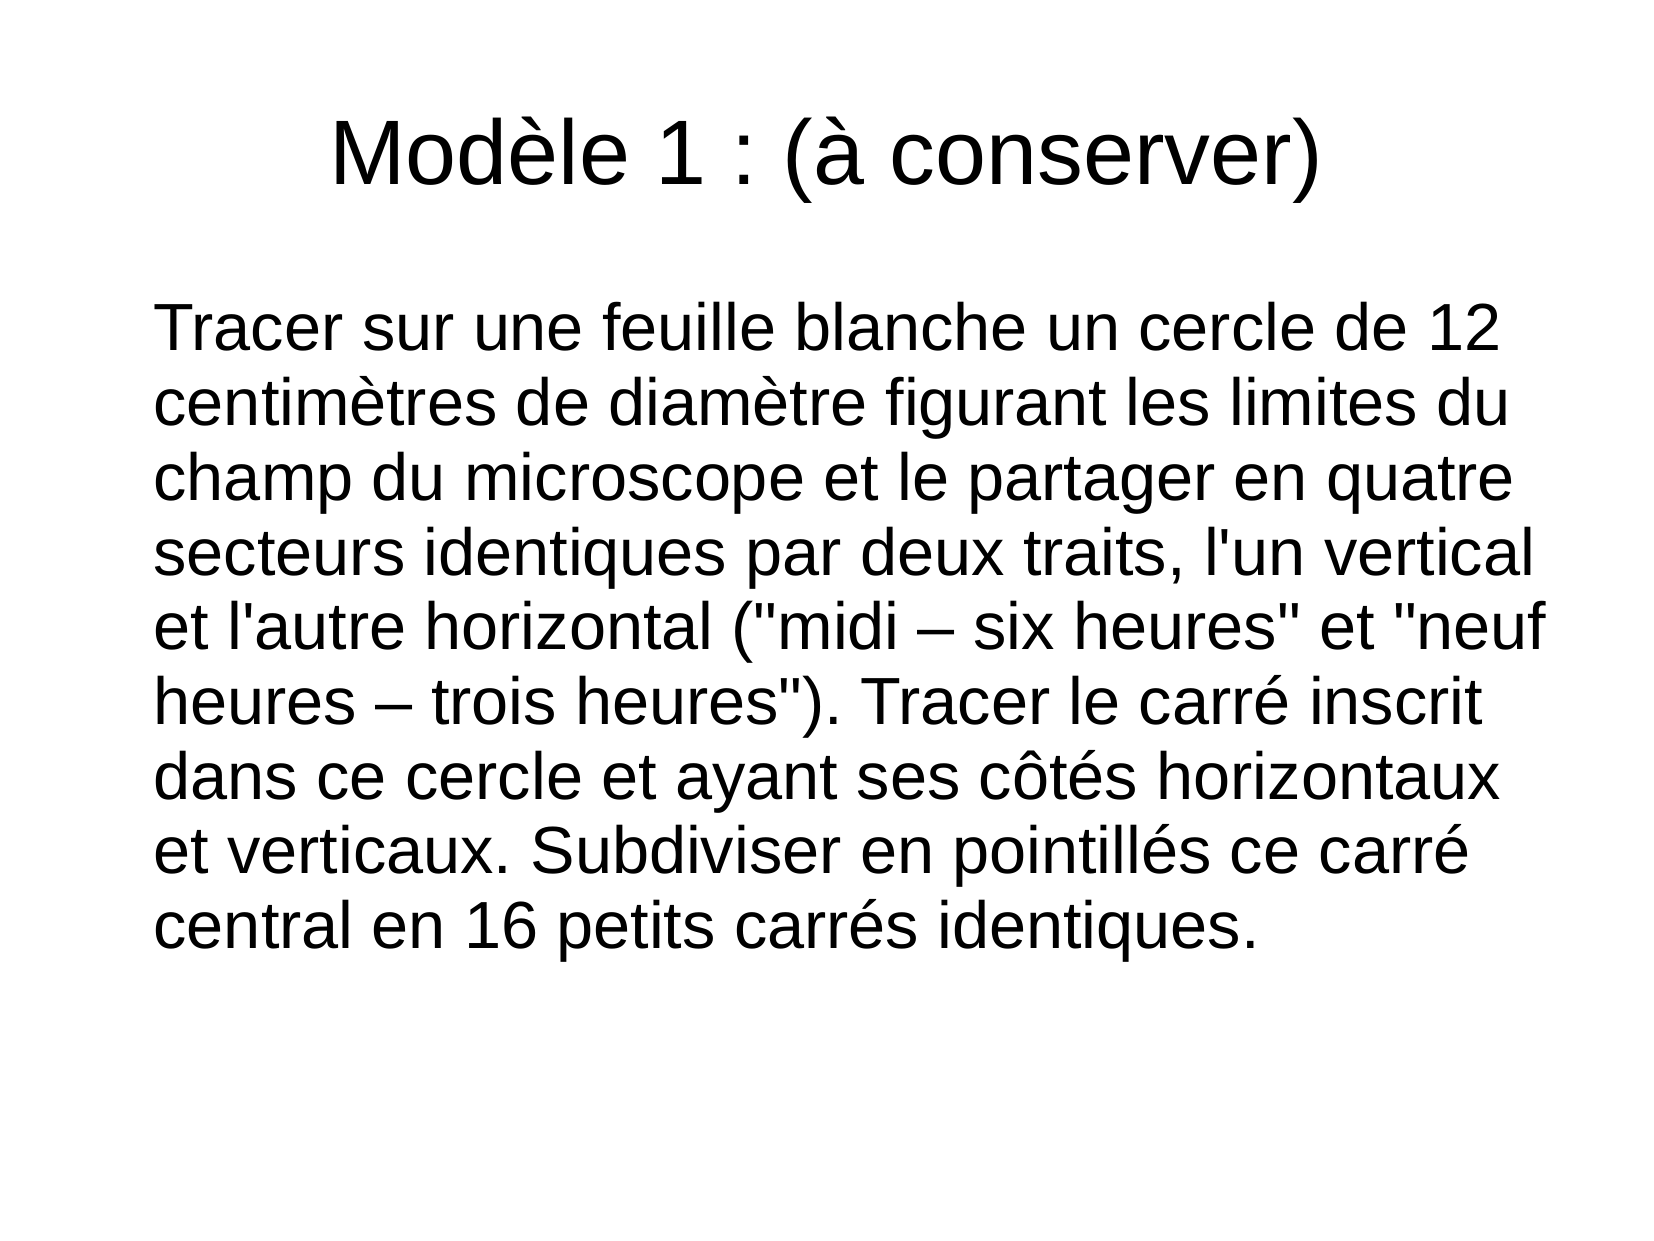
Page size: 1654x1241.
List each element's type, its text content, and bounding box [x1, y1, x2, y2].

list Tracer sur une feuille blanche un cercle de 12 centimètres de diamètre figurant les limites du champ du microscope et le partager en quatre secteurs identiques par deux traits, l'un vertical et l'autre horizontal ("midi – six heures" et "neuf heures – trois heures"). Tracer le carré inscrit dans ce cercle et ayant ses côtés horizontaux et verticaux. Subdiviser en pointillés ce carré central en 16 petits carrés identiques. [82, 290, 1571, 1010]
title Modèle 1 : (à conserver) [82, 49, 1571, 257]
